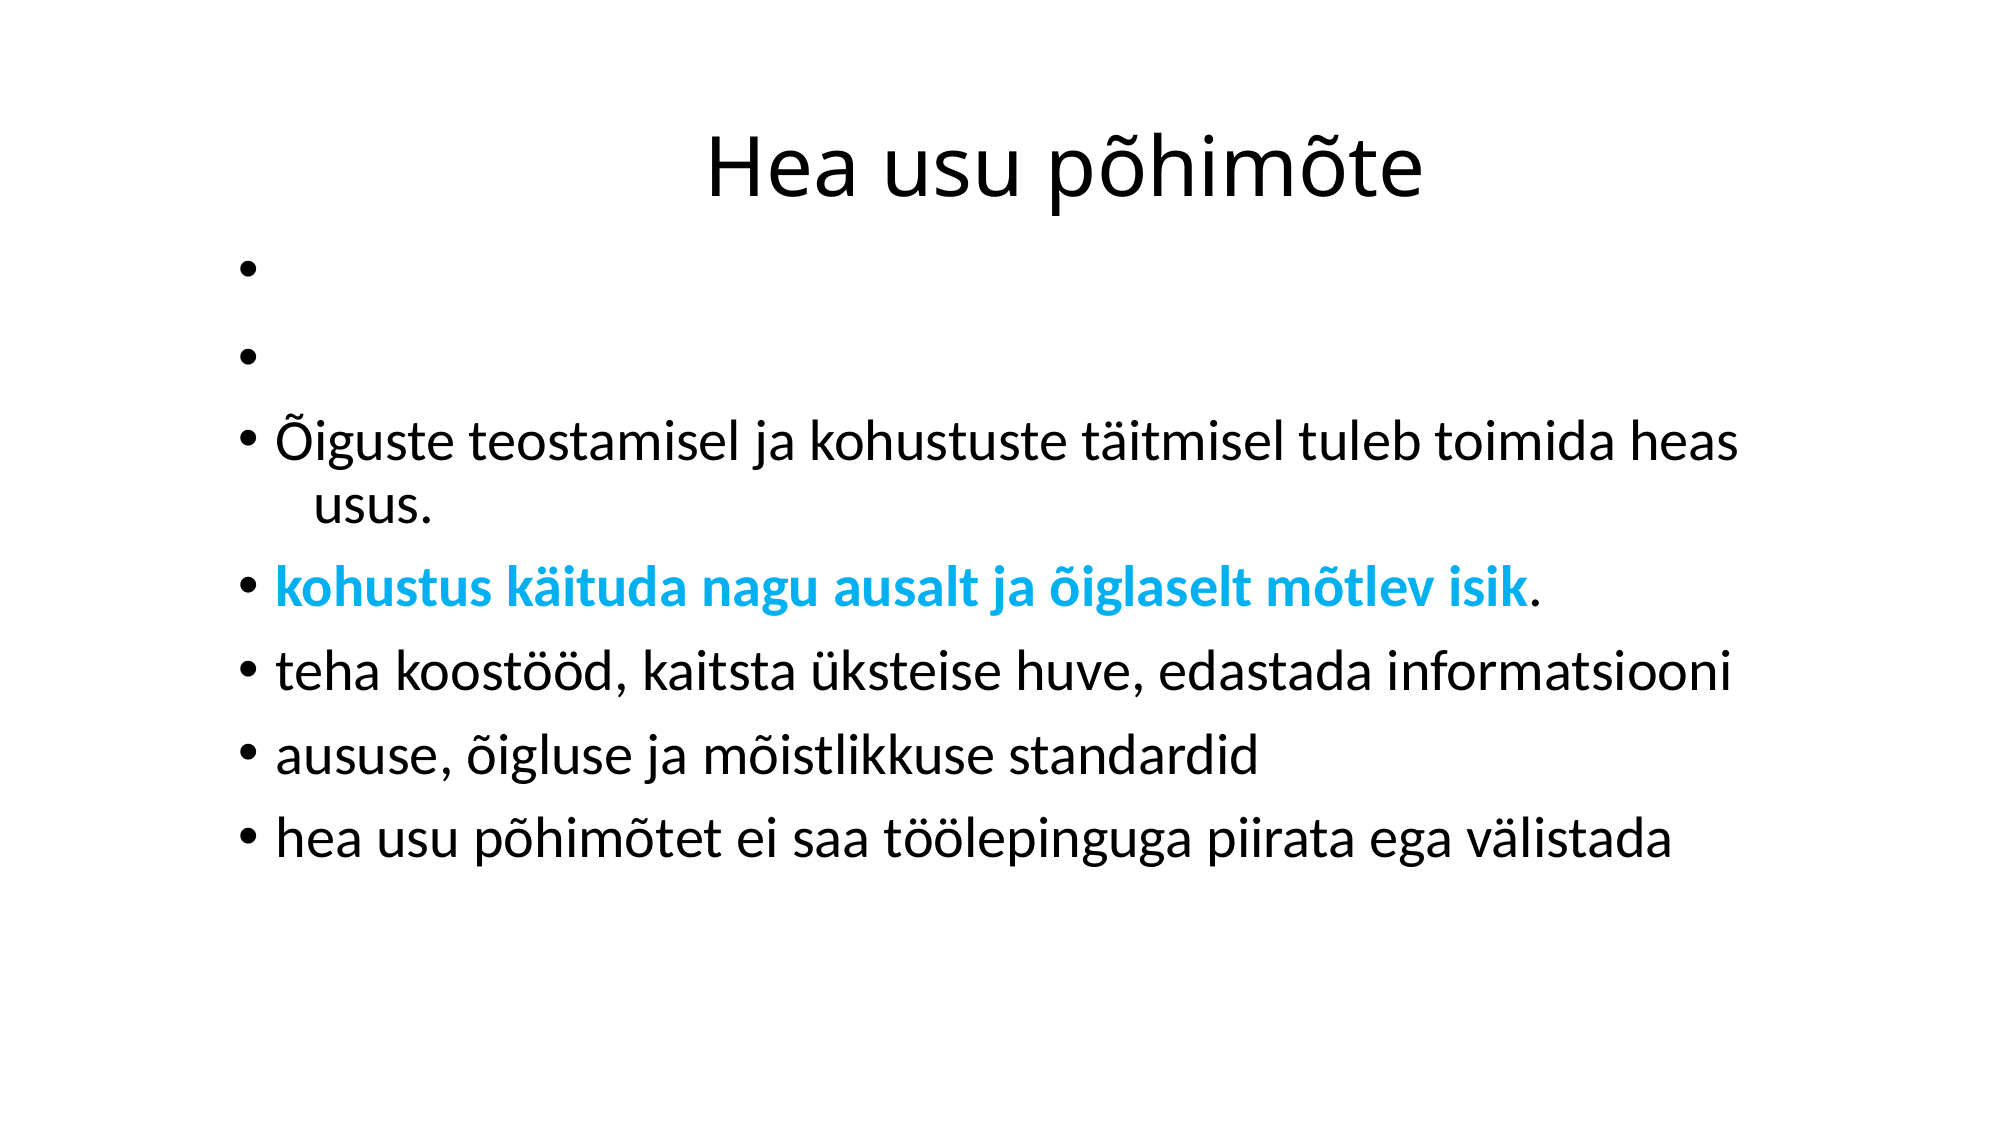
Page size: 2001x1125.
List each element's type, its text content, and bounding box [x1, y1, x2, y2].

list Õiguste teostamisel ja kohustuste täitmisel tuleb toimida heas usus. kohustus käituda nagu ausalt ja õiglaselt mõtlev isik. teha koostööd, kaitsta üksteise huve, edastada informatsiooni aususe, õigluse ja mõistlikkuse standardid hea usu põhimõtet ei saa töölepinguga piirata ega välistada [223, 225, 1874, 1110]
title Hea usu põhimõte [243, 112, 1887, 226]
